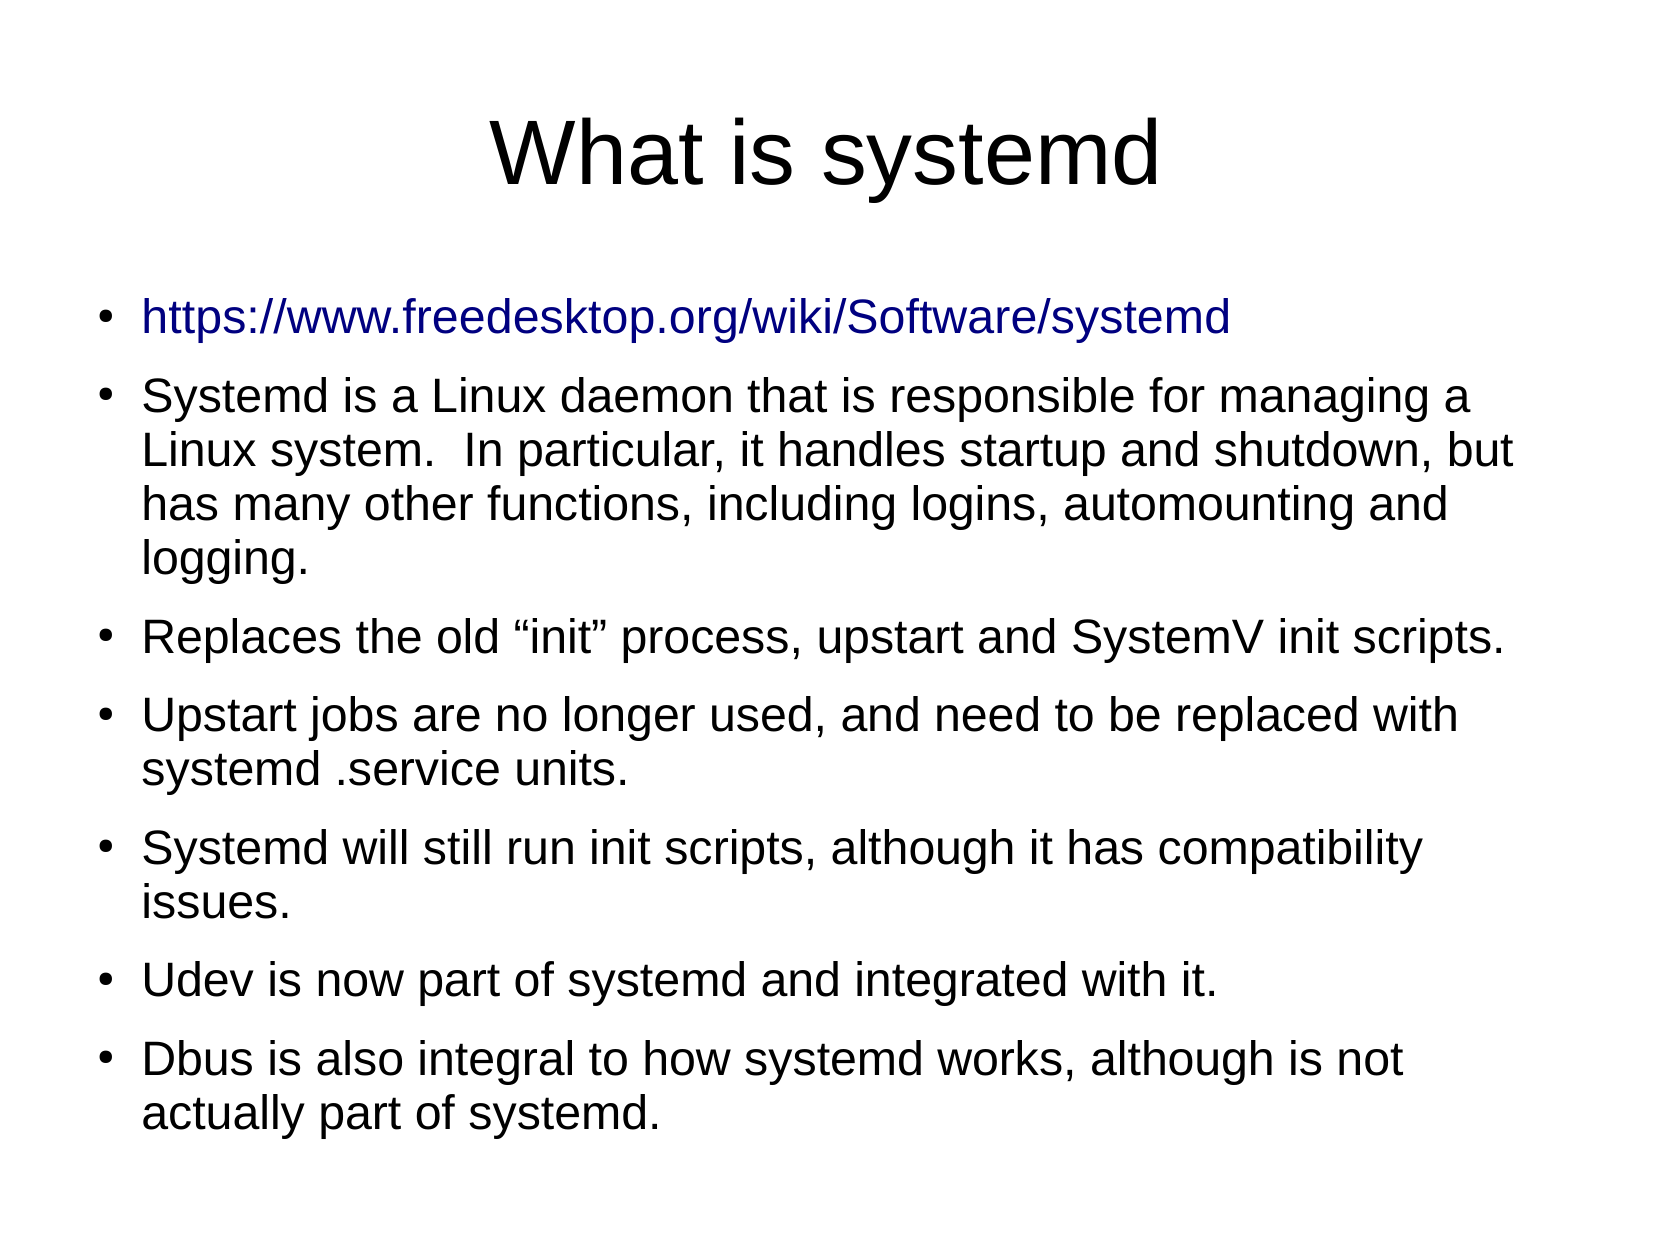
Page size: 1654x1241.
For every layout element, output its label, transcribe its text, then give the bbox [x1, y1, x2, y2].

list https://www.freedesktop.org/wiki/Software/systemd Systemd is a Linux daemon that is responsible for managing a Linux system. In particular, it handles startup and shutdown, but has many other functions, including logins, automounting and logging. Replaces the old “init” process, upstart and SystemV init scripts. Upstart jobs are no longer used, and need to be replaced with systemd .service units. Systemd will still run init scripts, although it has compatibility issues. Udev is now part of systemd and integrated with it. Dbus is also integral to how systemd works, although is not actually part of systemd. [82, 290, 1571, 1146]
title What is systemd [82, 49, 1571, 257]
